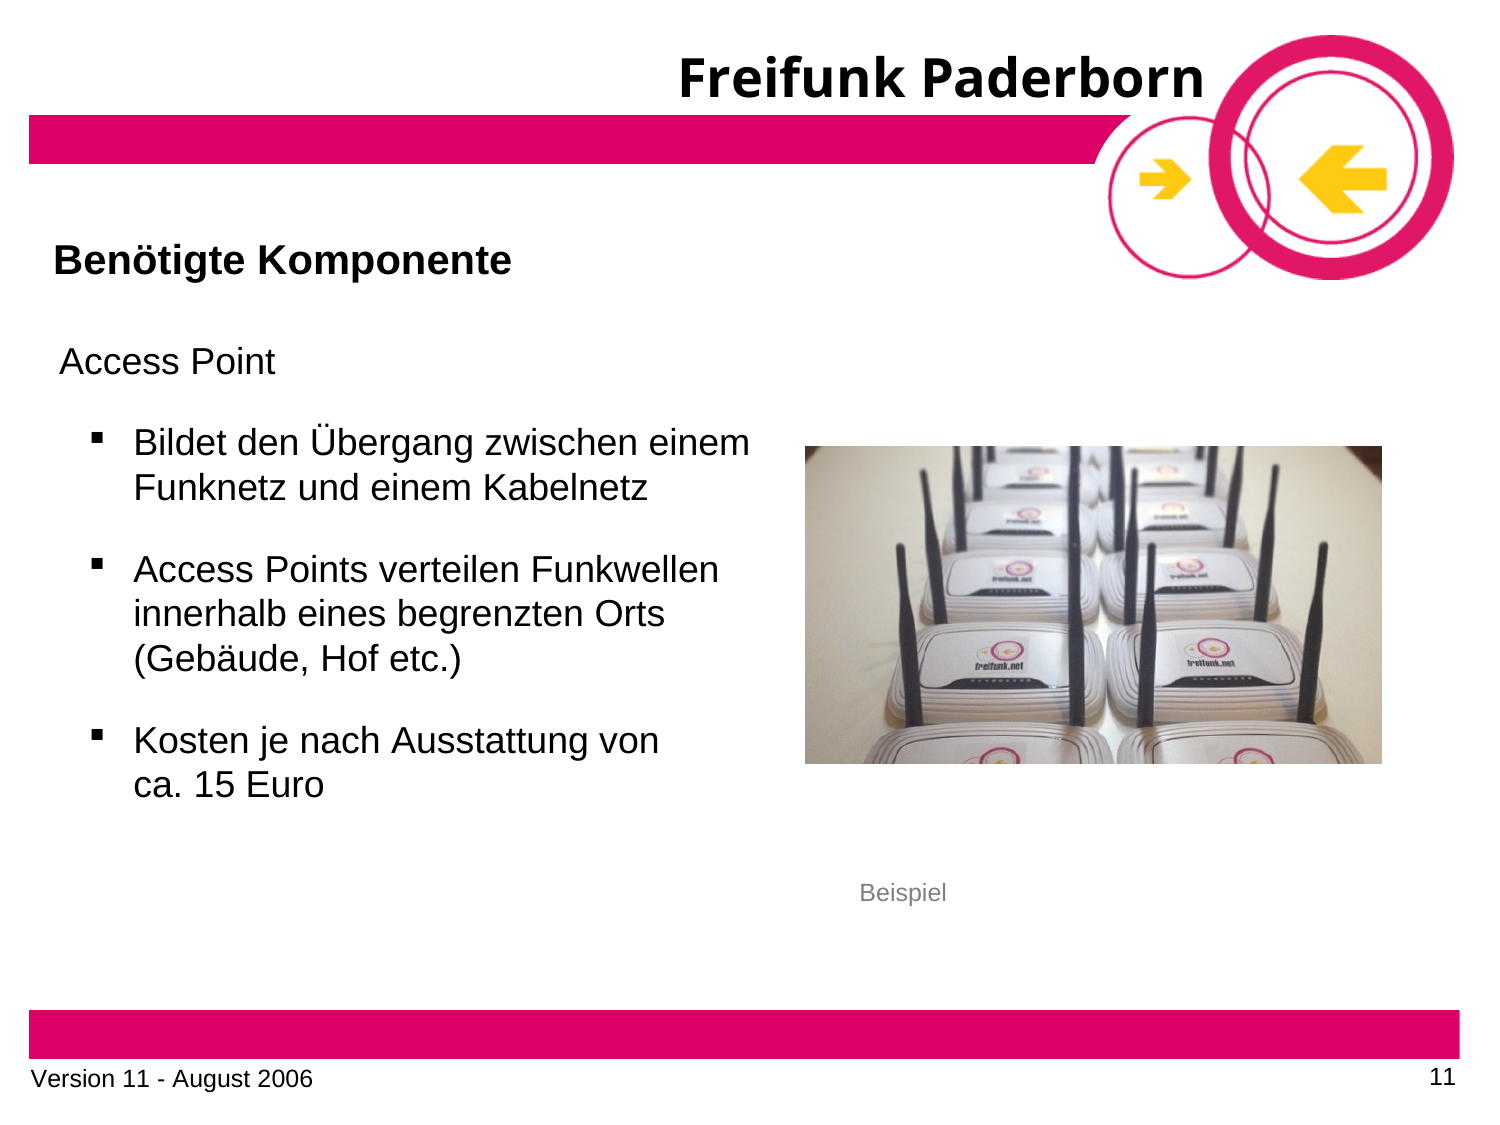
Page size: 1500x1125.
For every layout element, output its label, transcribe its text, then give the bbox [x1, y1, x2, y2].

picture [805, 446, 1382, 764]
text_box Access Point Bildet den Übergang zwischen einem Funknetz und einem Kabelnetz Access Points verteilen Funkwellen innerhalb eines begrenzten Orts (Gebäude, Hof etc.) Kosten je nach Ausstattung von ca. 15 Euro [59, 337, 793, 976]
picture [1107, 35, 1454, 280]
text_box Beispiel [844, 869, 1058, 988]
text_box Benötigte Komponente [53, 233, 1046, 313]
